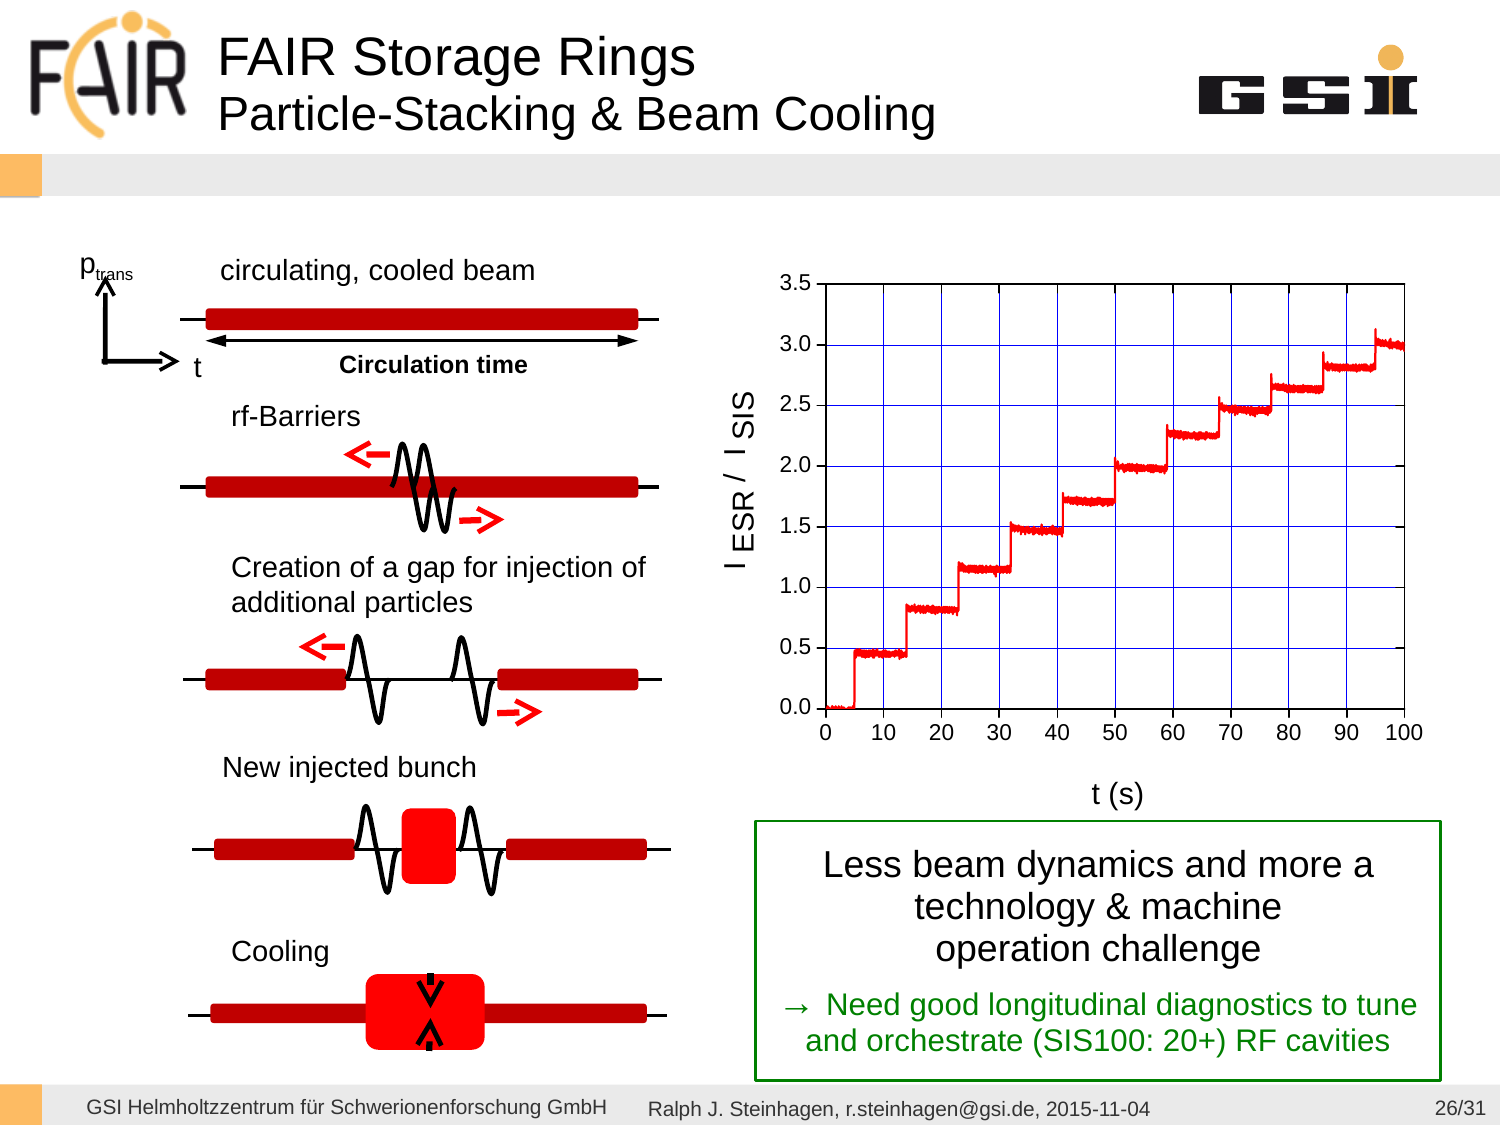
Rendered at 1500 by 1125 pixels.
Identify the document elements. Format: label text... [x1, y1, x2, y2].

chart [673, 199, 1487, 892]
text_box Less beam dynamics and more a technology & machine operation challenge → Need good longitudinal diagnostics to tune and orchestrate (SIS100: 20+) RF cavities [755, 820, 1441, 1081]
text_box [435, 476, 639, 498]
text_box t [178, 340, 217, 392]
text_box New injected bunch [207, 740, 493, 792]
text_box Creation of a gap for injection of additional particles [216, 541, 670, 627]
text_box [210, 974, 647, 1050]
picture [30, 9, 187, 141]
text_box [497, 668, 639, 691]
title FAIR Storage Rings Particle-Stacking & Beam Cooling [217, 20, 1182, 147]
text_box [506, 838, 647, 861]
text_box Cooling [216, 924, 345, 976]
text_box [416, 476, 431, 498]
text_box rf-Barriers [216, 389, 377, 441]
text_box [205, 476, 412, 498]
text_box circulating, cooled beam [205, 243, 552, 294]
text_box Circulation time [324, 340, 544, 387]
text_box [205, 668, 347, 691]
text_box [214, 838, 355, 861]
text_box [401, 808, 456, 884]
text_box [205, 308, 639, 331]
picture [1197, 42, 1419, 117]
text_box ptrans [64, 236, 149, 292]
